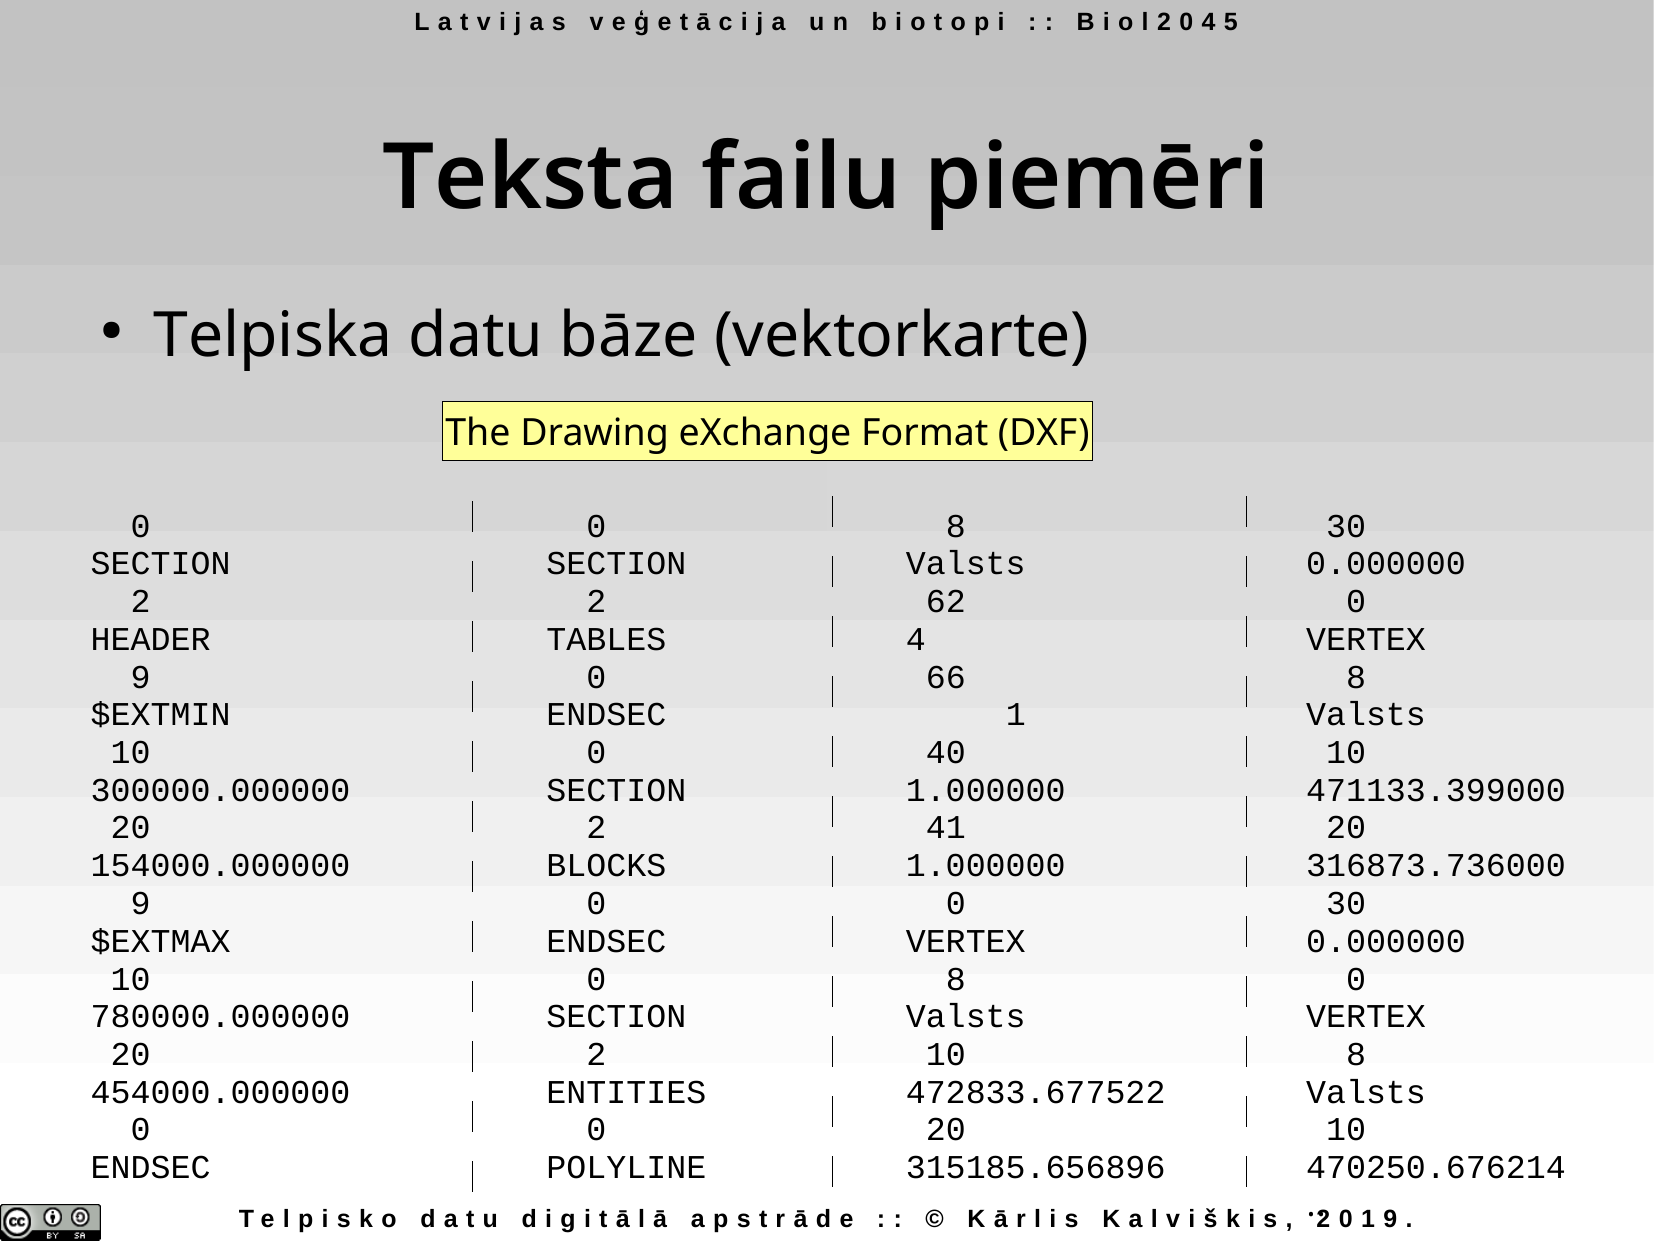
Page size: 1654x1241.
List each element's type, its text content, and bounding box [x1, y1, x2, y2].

text_box 0 SECTION 2 HEADER 9 $EXTMIN 10 300000.000000 20 154000.000000 9 $EXTMAX 10 780000.000000 20 454000.000000 0 ENDSEC [75, 501, 366, 1205]
text_box The Drawing eXchange Format (DXF) [442, 401, 1093, 461]
title Teksta failu piemēri [29, 49, 1625, 296]
text_box 30 0.000000 0 VERTEX 8 Valsts 10 471133.399000 20 316873.736000 30 0.000000 0 VERTEX 8 Valsts 10 470250.676214 ‥ [1291, 501, 1581, 1234]
text_box 8 Valsts 62 4 66 1 40 1.000000 41 1.000000 0 VERTEX 8 Valsts 10 472833.677522 20 315185.656896 [890, 501, 1181, 1234]
text_box 0 SECTION 2 TABLES 0 ENDSEC 0 SECTION 2 BLOCKS 0 ENDSEC 0 SECTION 2 ENTITIES 0 POLYLINE [531, 501, 722, 1211]
list Telpiska datu bāze (vektorkarte) [82, 289, 1571, 1098]
picture [0, 0, 1654, 1241]
